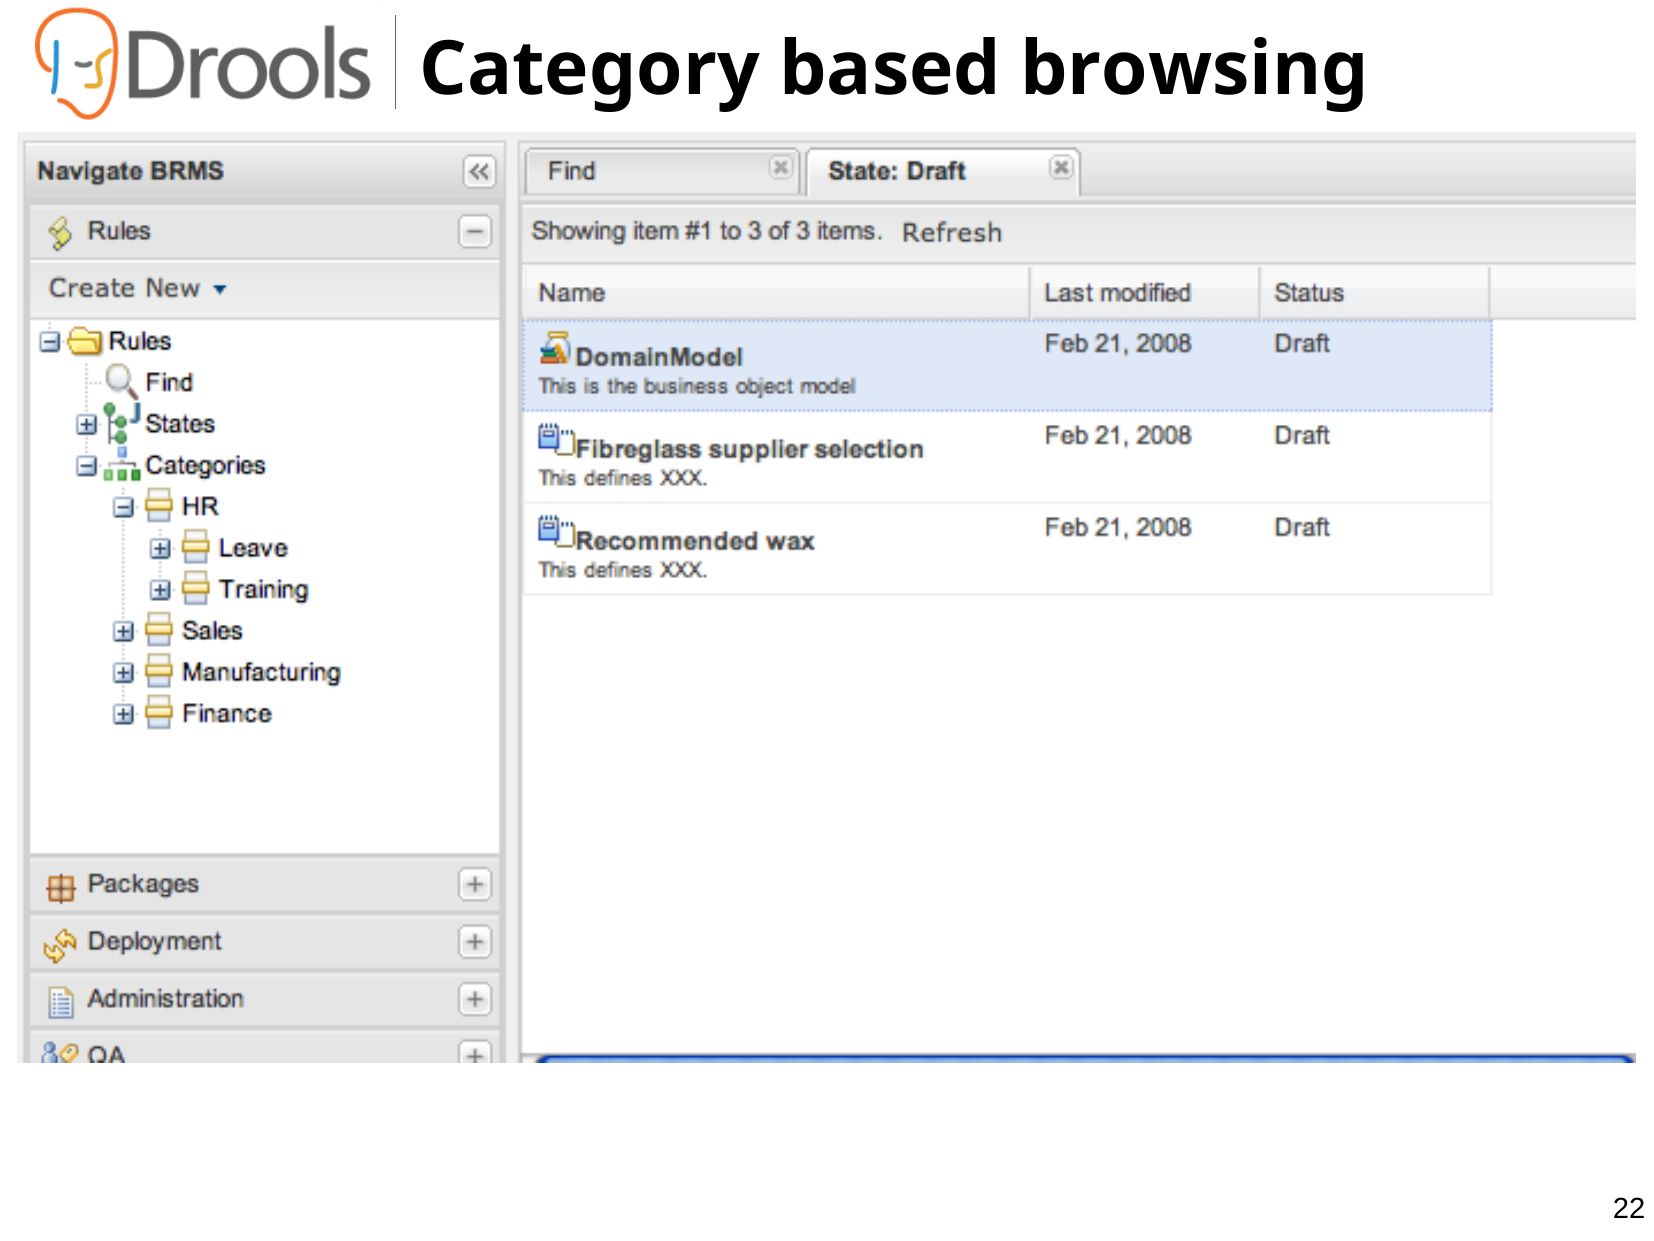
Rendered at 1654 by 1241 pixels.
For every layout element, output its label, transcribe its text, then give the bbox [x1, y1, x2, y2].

picture [17, 132, 1636, 1063]
picture [29, 0, 384, 126]
title Category based browsing [419, 12, 1630, 118]
